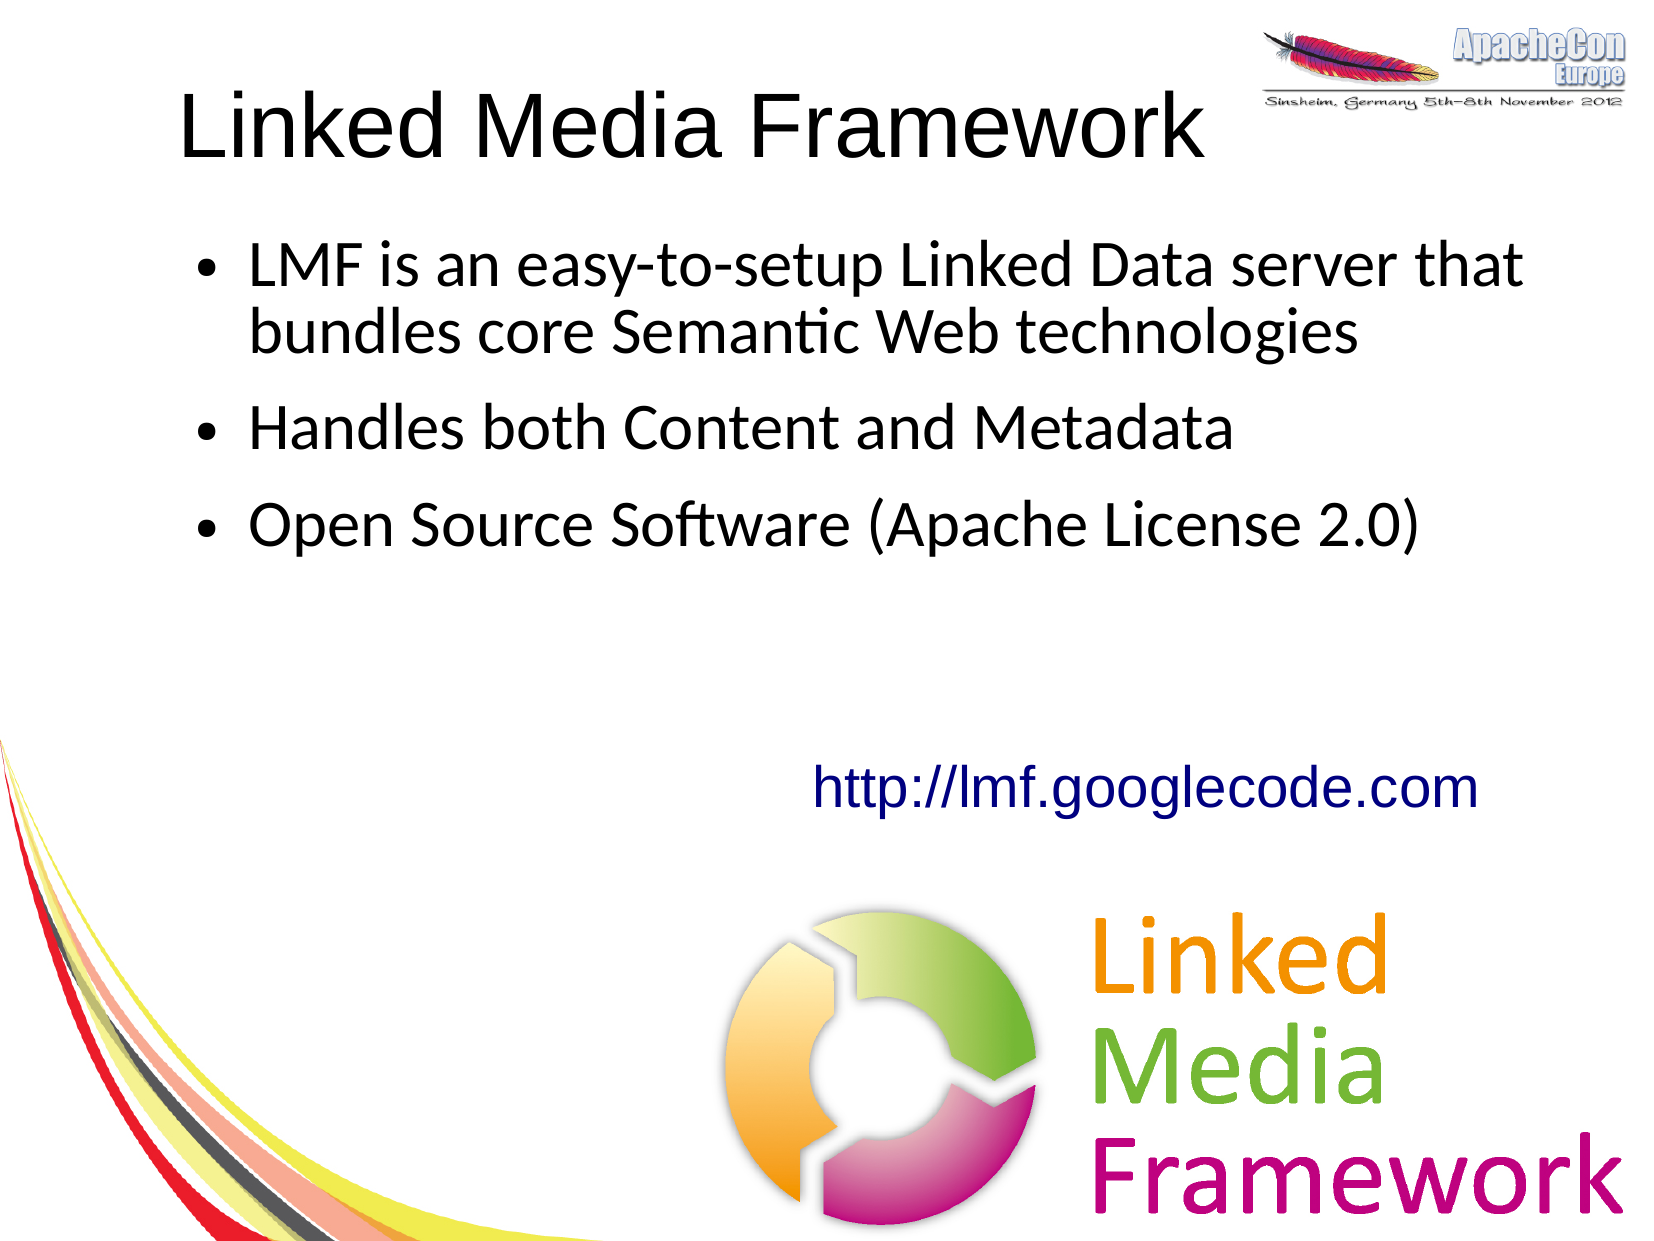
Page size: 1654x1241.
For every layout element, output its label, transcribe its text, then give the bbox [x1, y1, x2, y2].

title Linked Media Framework [177, 74, 1536, 178]
picture [0, 0, 1654, 1241]
text_box http://lmf.googlecode.com [797, 746, 1497, 827]
list LMF is an easy-to-setup Linked Data server that bundles core Semantic Web technologies Handles both Content and Metadata Open Source Software (Apache License 2.0) [177, 236, 1536, 1211]
